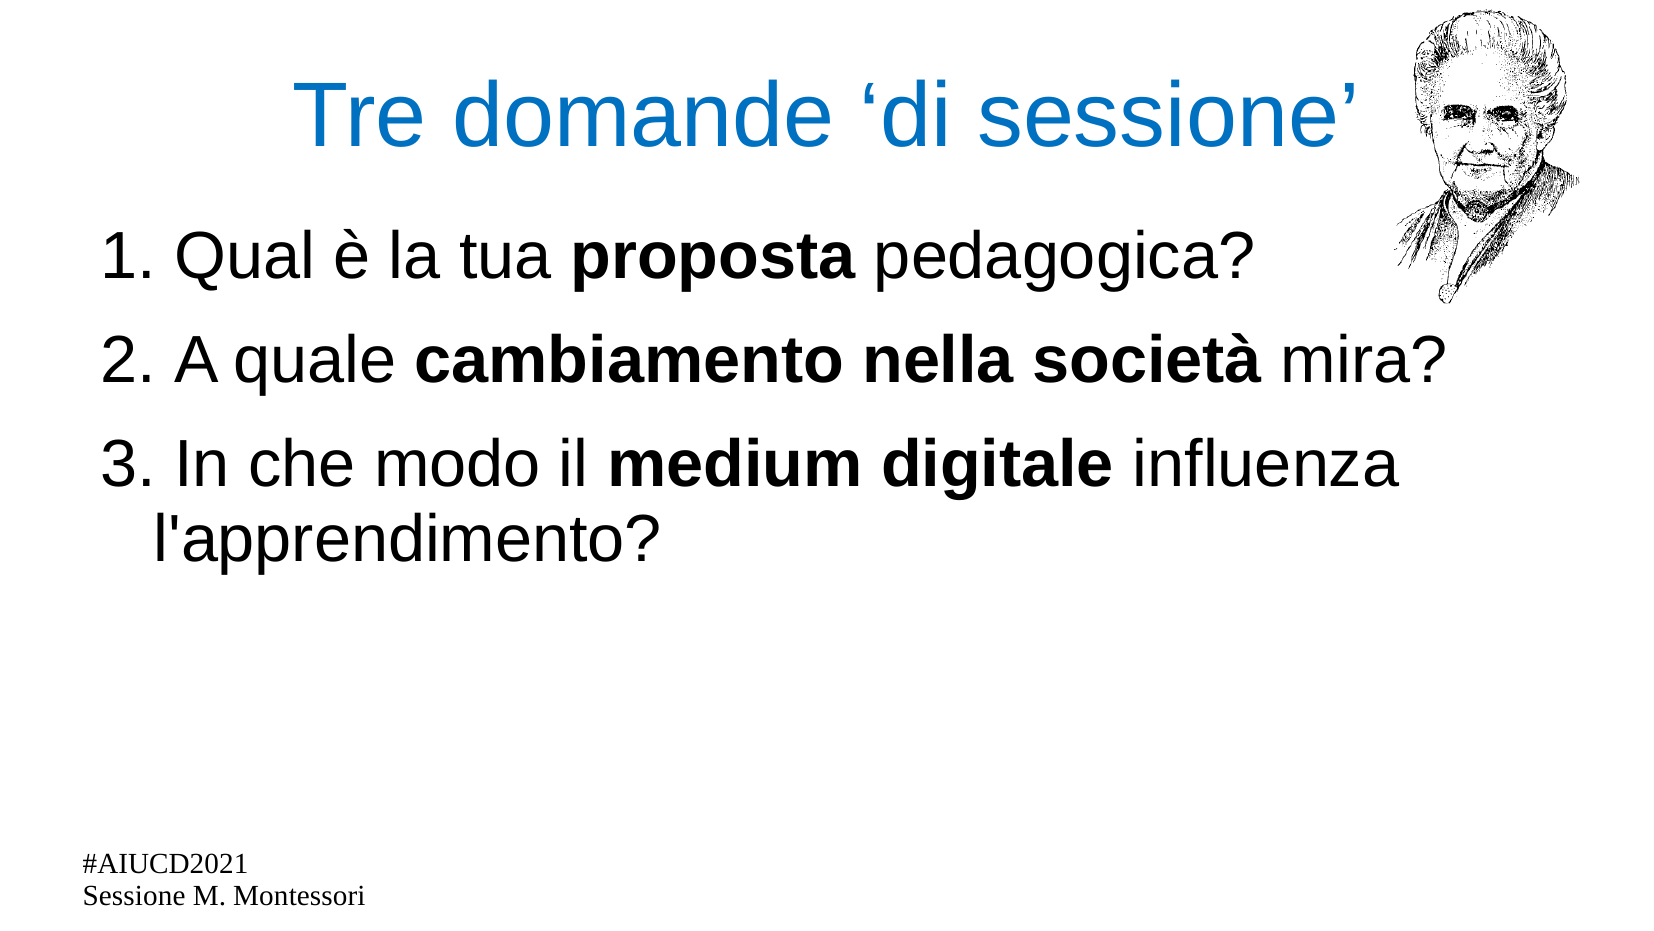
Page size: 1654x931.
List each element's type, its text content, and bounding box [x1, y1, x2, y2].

picture [1393, 6, 1583, 308]
list Qual è la tua proposta pedagogica? A quale cambiamento nella società mira? In che modo il medium digitale influenza l'apprendimento? [82, 217, 1571, 758]
title Tre domande ‘di sessione’ [82, 37, 1393, 193]
